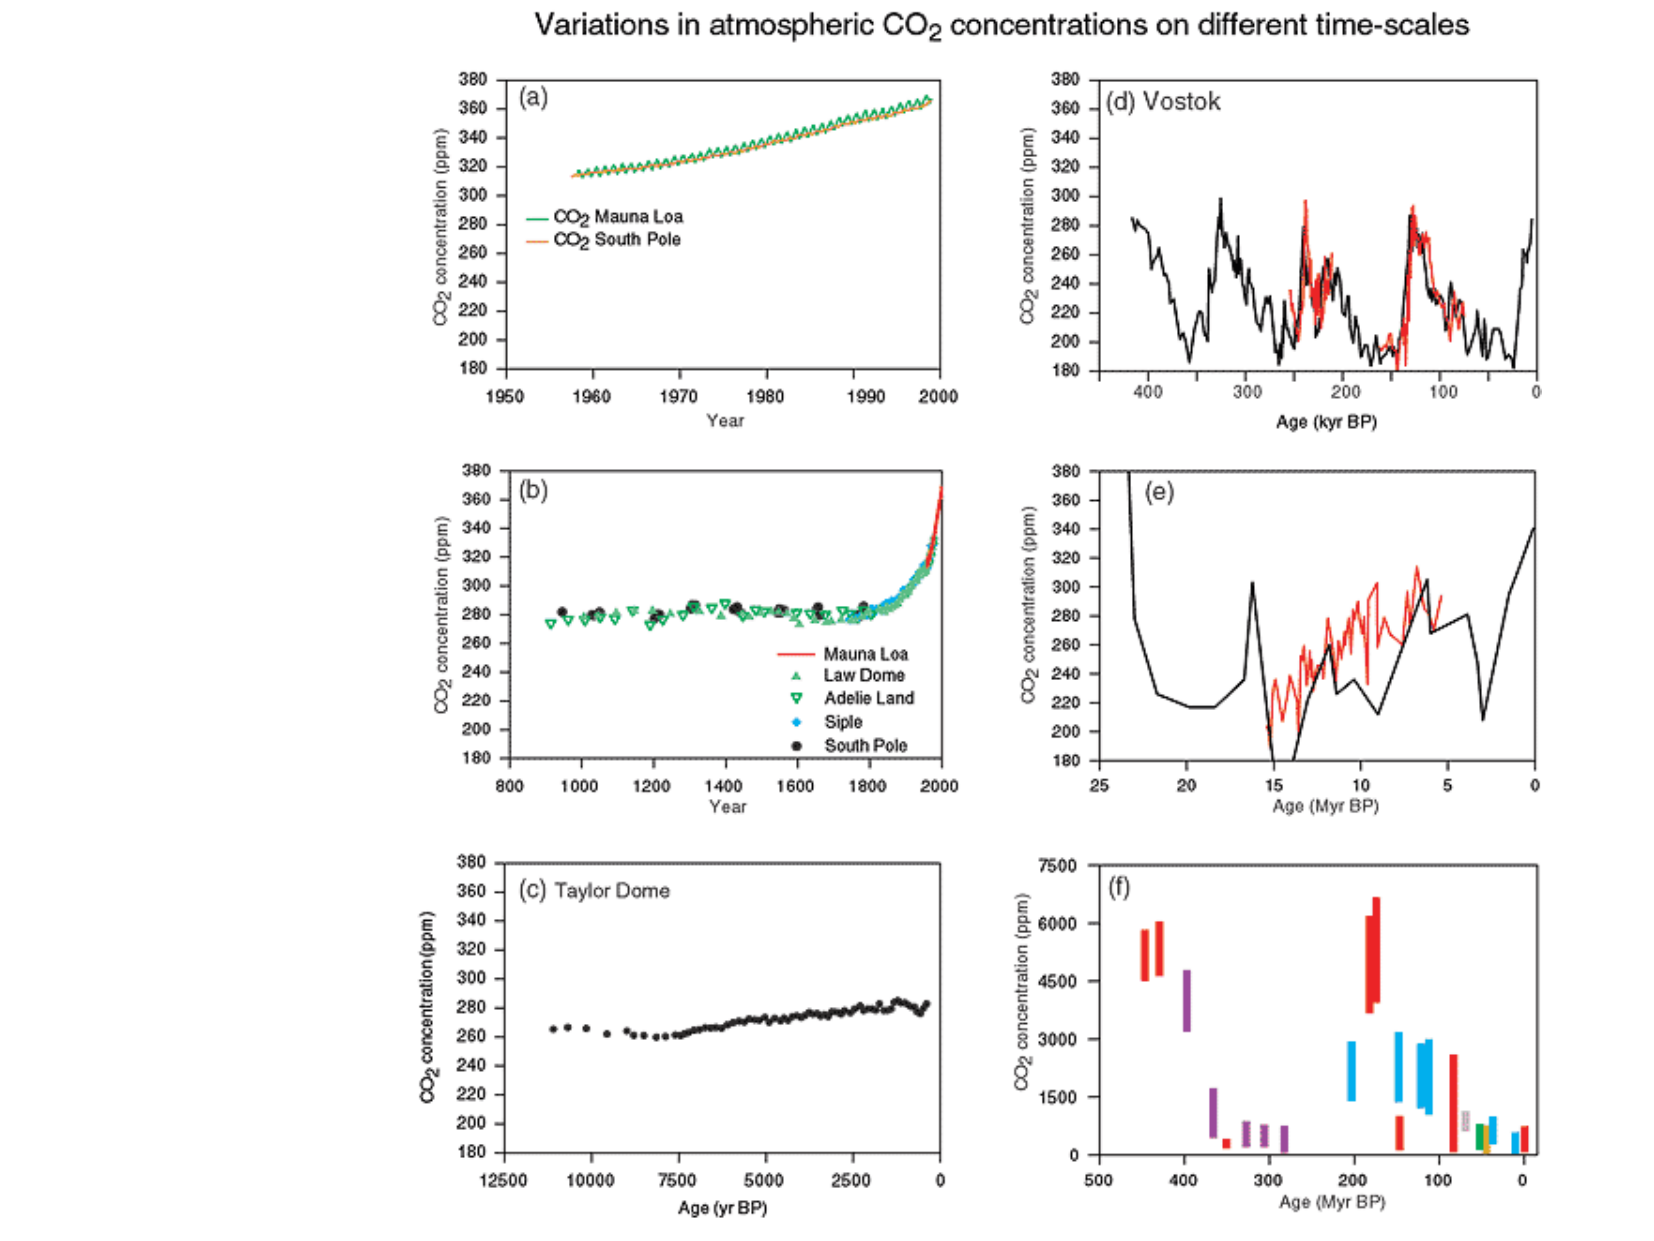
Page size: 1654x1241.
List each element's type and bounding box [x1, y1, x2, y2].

picture [416, 7, 1542, 1241]
